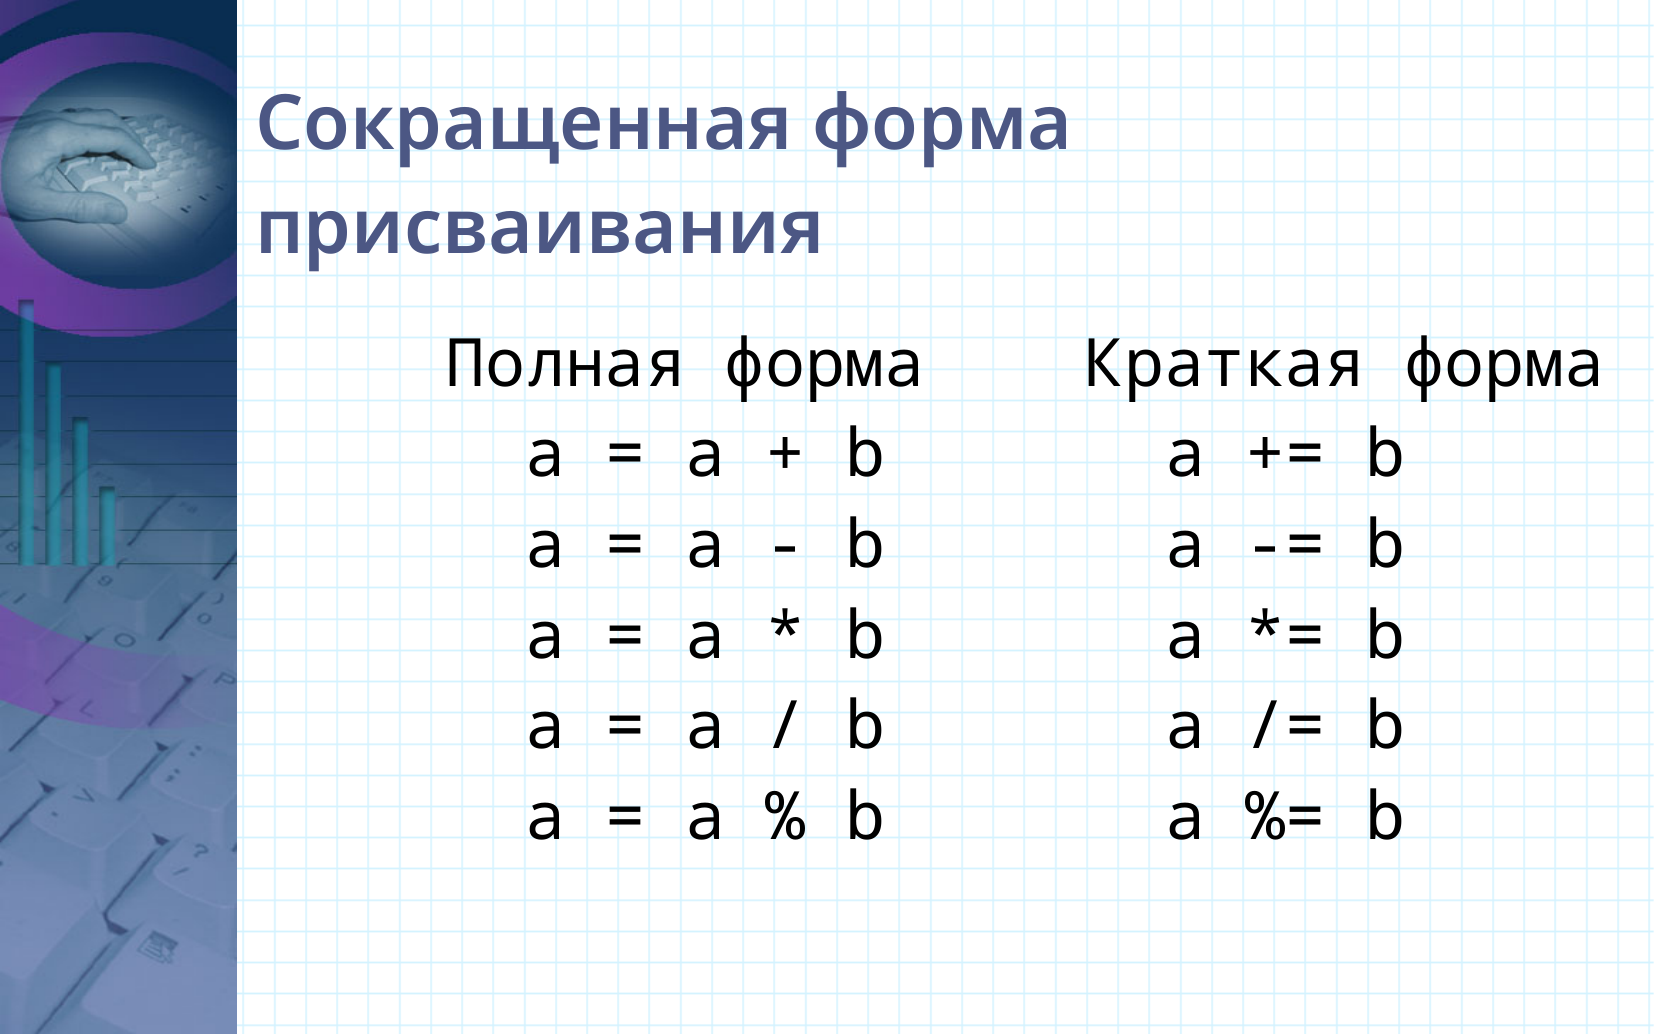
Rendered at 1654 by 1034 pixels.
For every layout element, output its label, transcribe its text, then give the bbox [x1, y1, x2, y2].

picture [0, 0, 1654, 1034]
subtitle Полная форма Краткая форма a = a + b a += b a = a - b a -= b a = a * b a *= b a = a / b a /= b a = a % b a %= b [254, 287, 1640, 887]
title Сокращенная форма присваивания [254, 80, 1640, 264]
